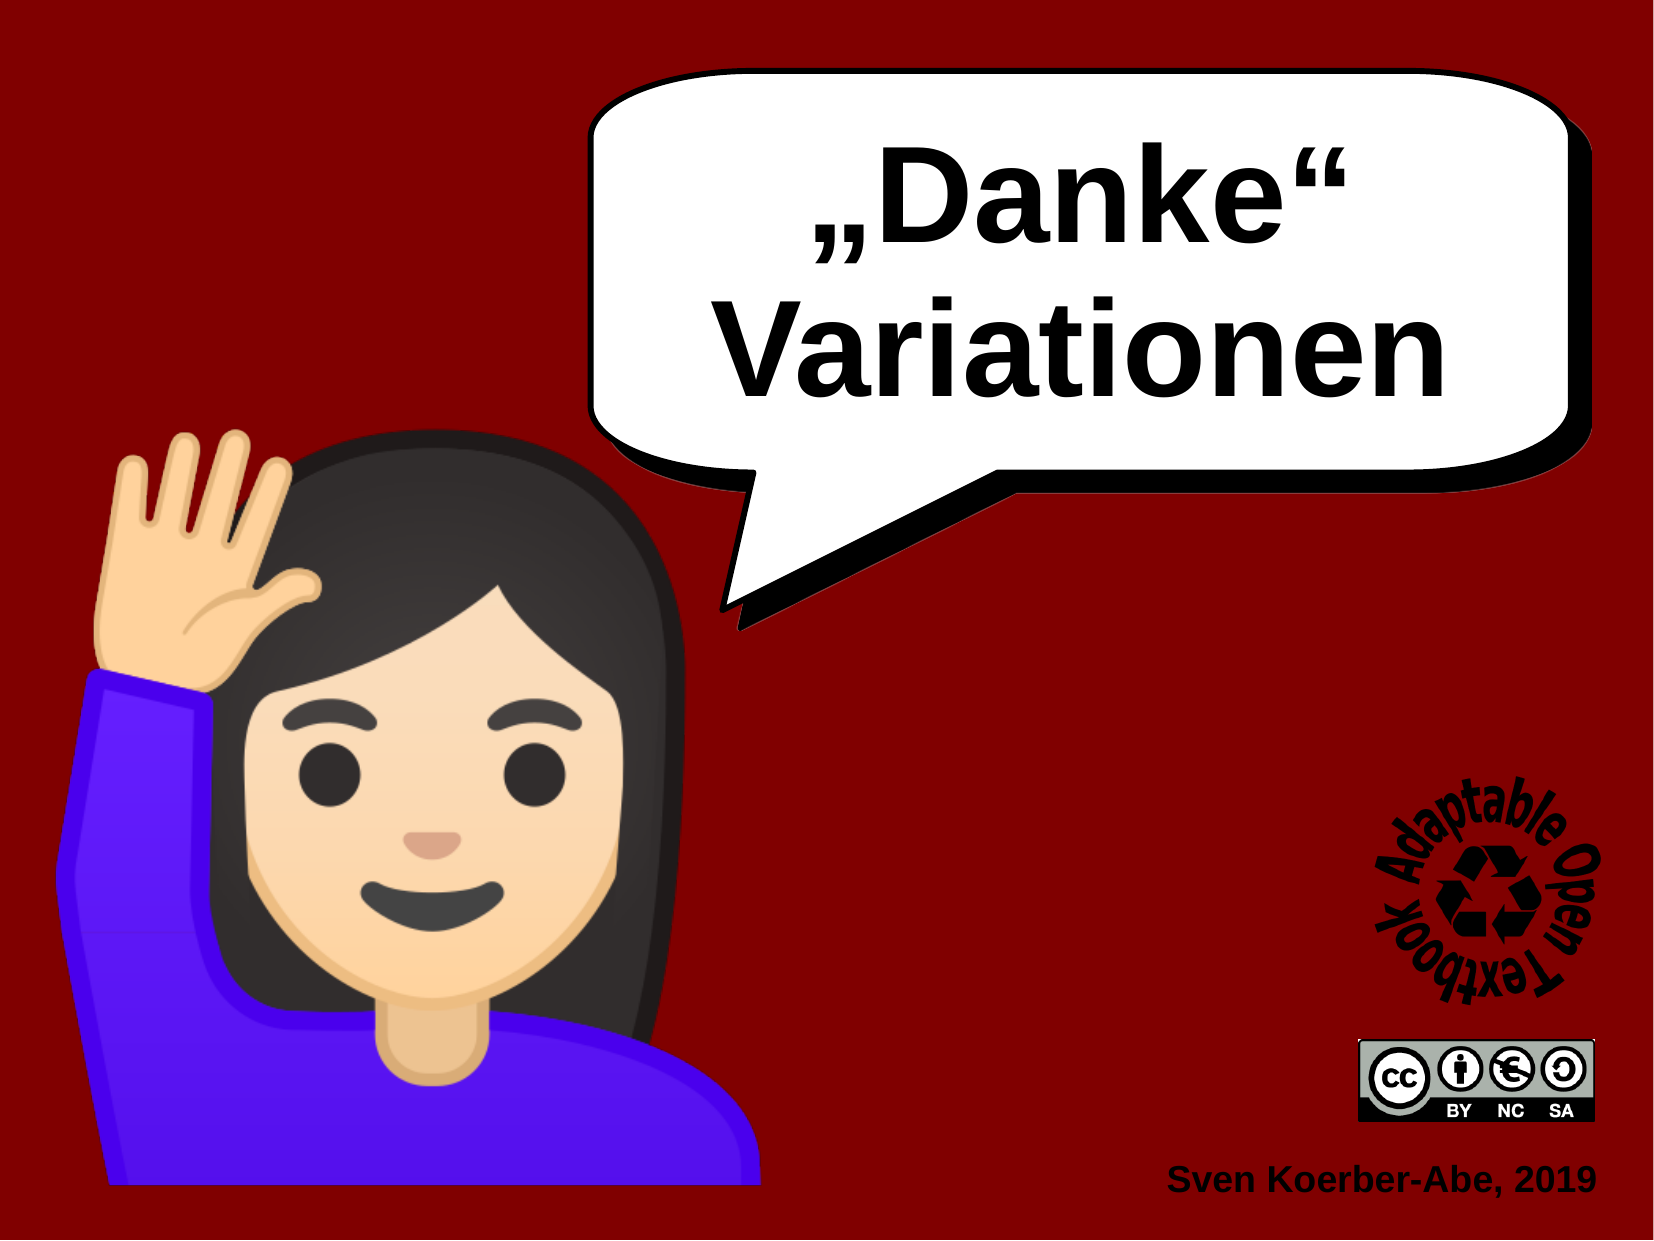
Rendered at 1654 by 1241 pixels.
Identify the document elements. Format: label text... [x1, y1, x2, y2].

text_box „Danke“ Variationen [590, 70, 1571, 554]
picture [1358, 1039, 1595, 1123]
text_box Sven Koerber-Abe, 2019 [1104, 1151, 1613, 1211]
picture [1370, 773, 1607, 1010]
picture [29, 404, 836, 1211]
